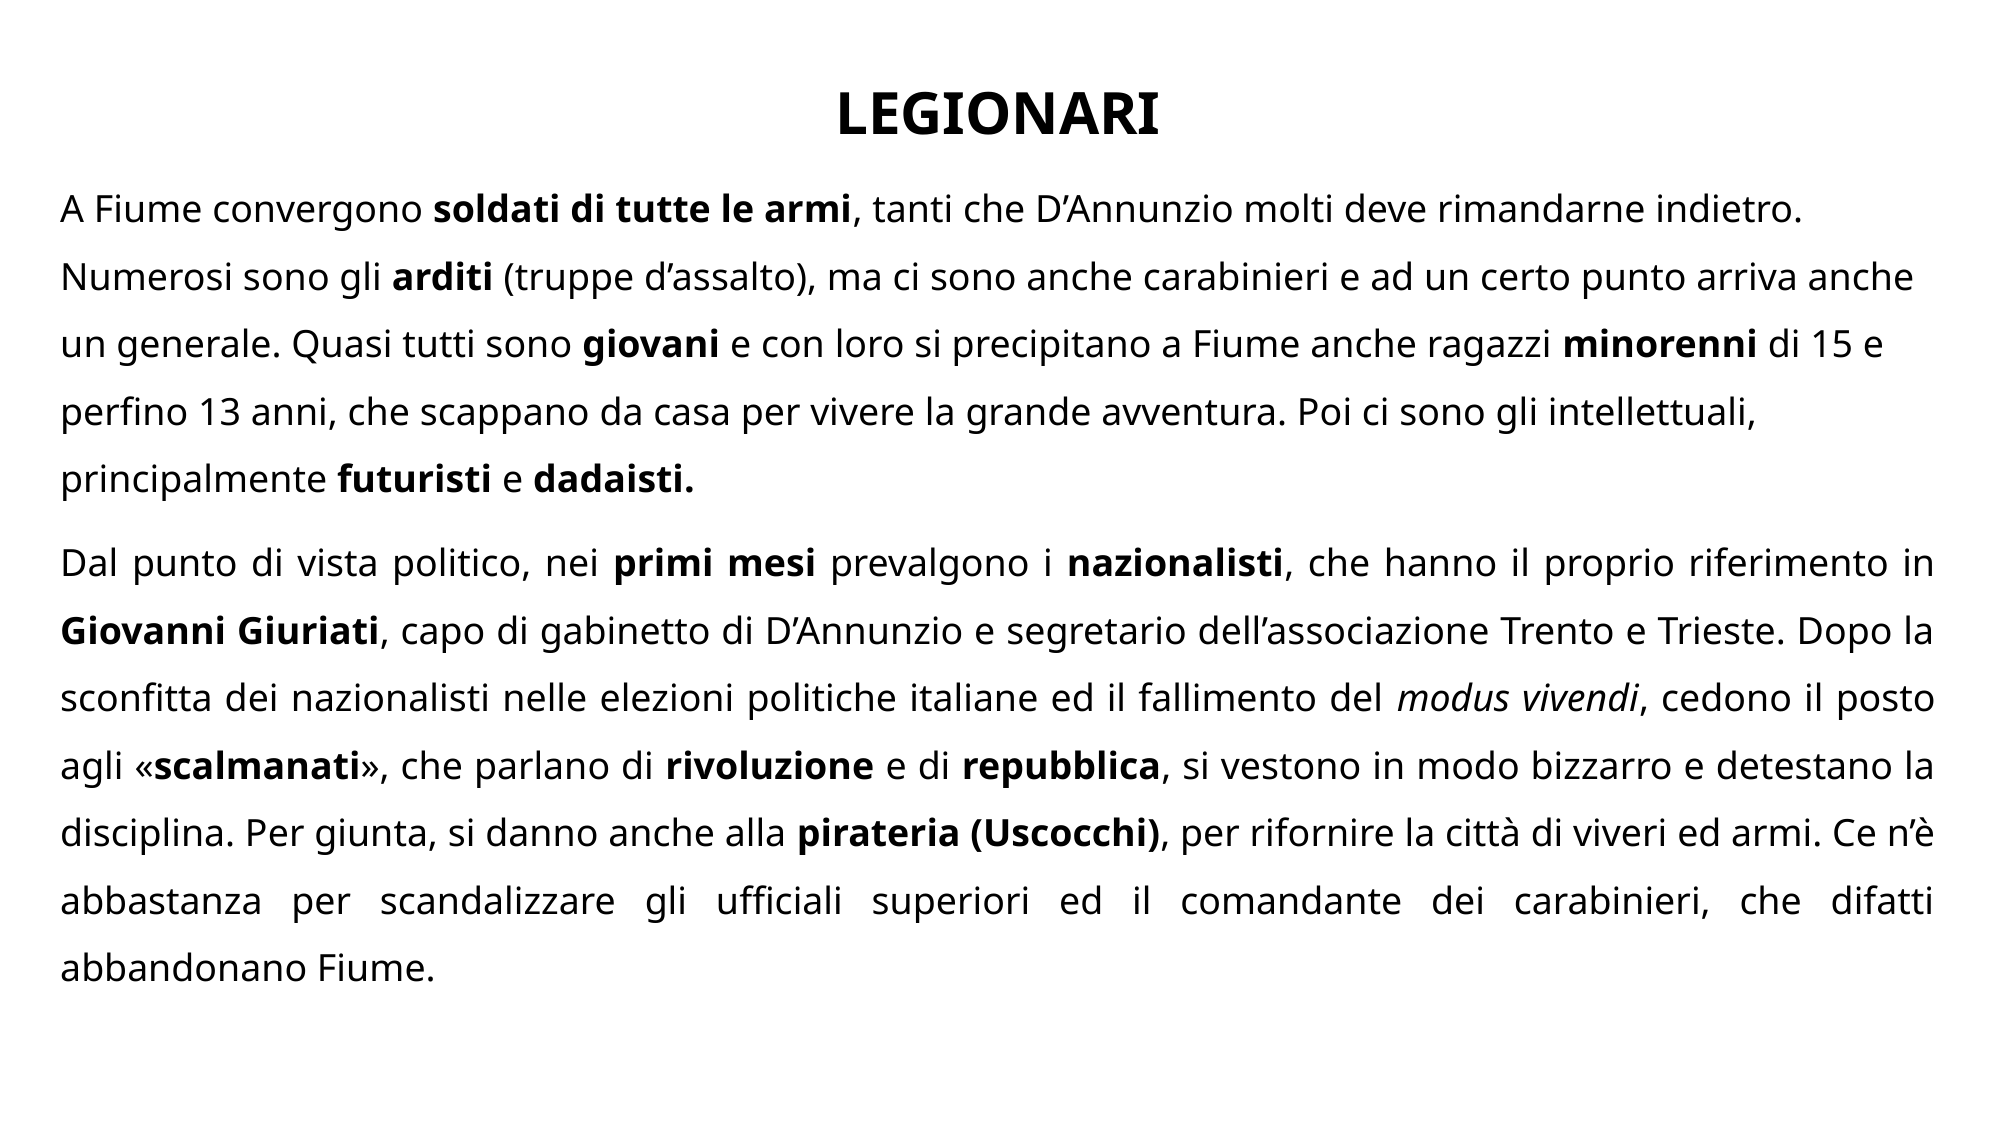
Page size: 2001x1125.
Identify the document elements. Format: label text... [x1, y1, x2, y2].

text_box LEGIONARI A Fiume convergono soldati di tutte le armi, tanti che D’Annunzio molti deve rimandarne indietro. Numerosi sono gli arditi (truppe d’assalto), ma ci sono anche carabinieri e ad un certo punto arriva anche un generale. Quasi tutti sono giovani e con loro si precipitano a Fiume anche ragazzi minorenni di 15 e perfino 13 anni, che scappano da casa per vivere la grande avventura. Poi ci sono gli intellettuali, principalmente futuristi e dadaisti. Dal punto di vista politico, nei primi mesi prevalgono i nazionalisti, che hanno il proprio riferimento in Giovanni Giuriati, capo di gabinetto di D’Annunzio e segretario dell’associazione Trento e Trieste. Dopo la sconfitta dei nazionalisti nelle elezioni politiche italiane ed il fallimento del modus vivendi, cedono il posto agli «scalmanati», che parlano di rivoluzione e di repubblica, si vestono in modo bizzarro e detestano la disciplina. Per giunta, si danno anche alla pirateria (Uscocchi), per rifornire la città di viveri ed armi. Ce n’è abbastanza per scandalizzare gli ufficiali superiori ed il comandante dei carabinieri, che difatti abbandonano Fiume. [45, 33, 1951, 1084]
